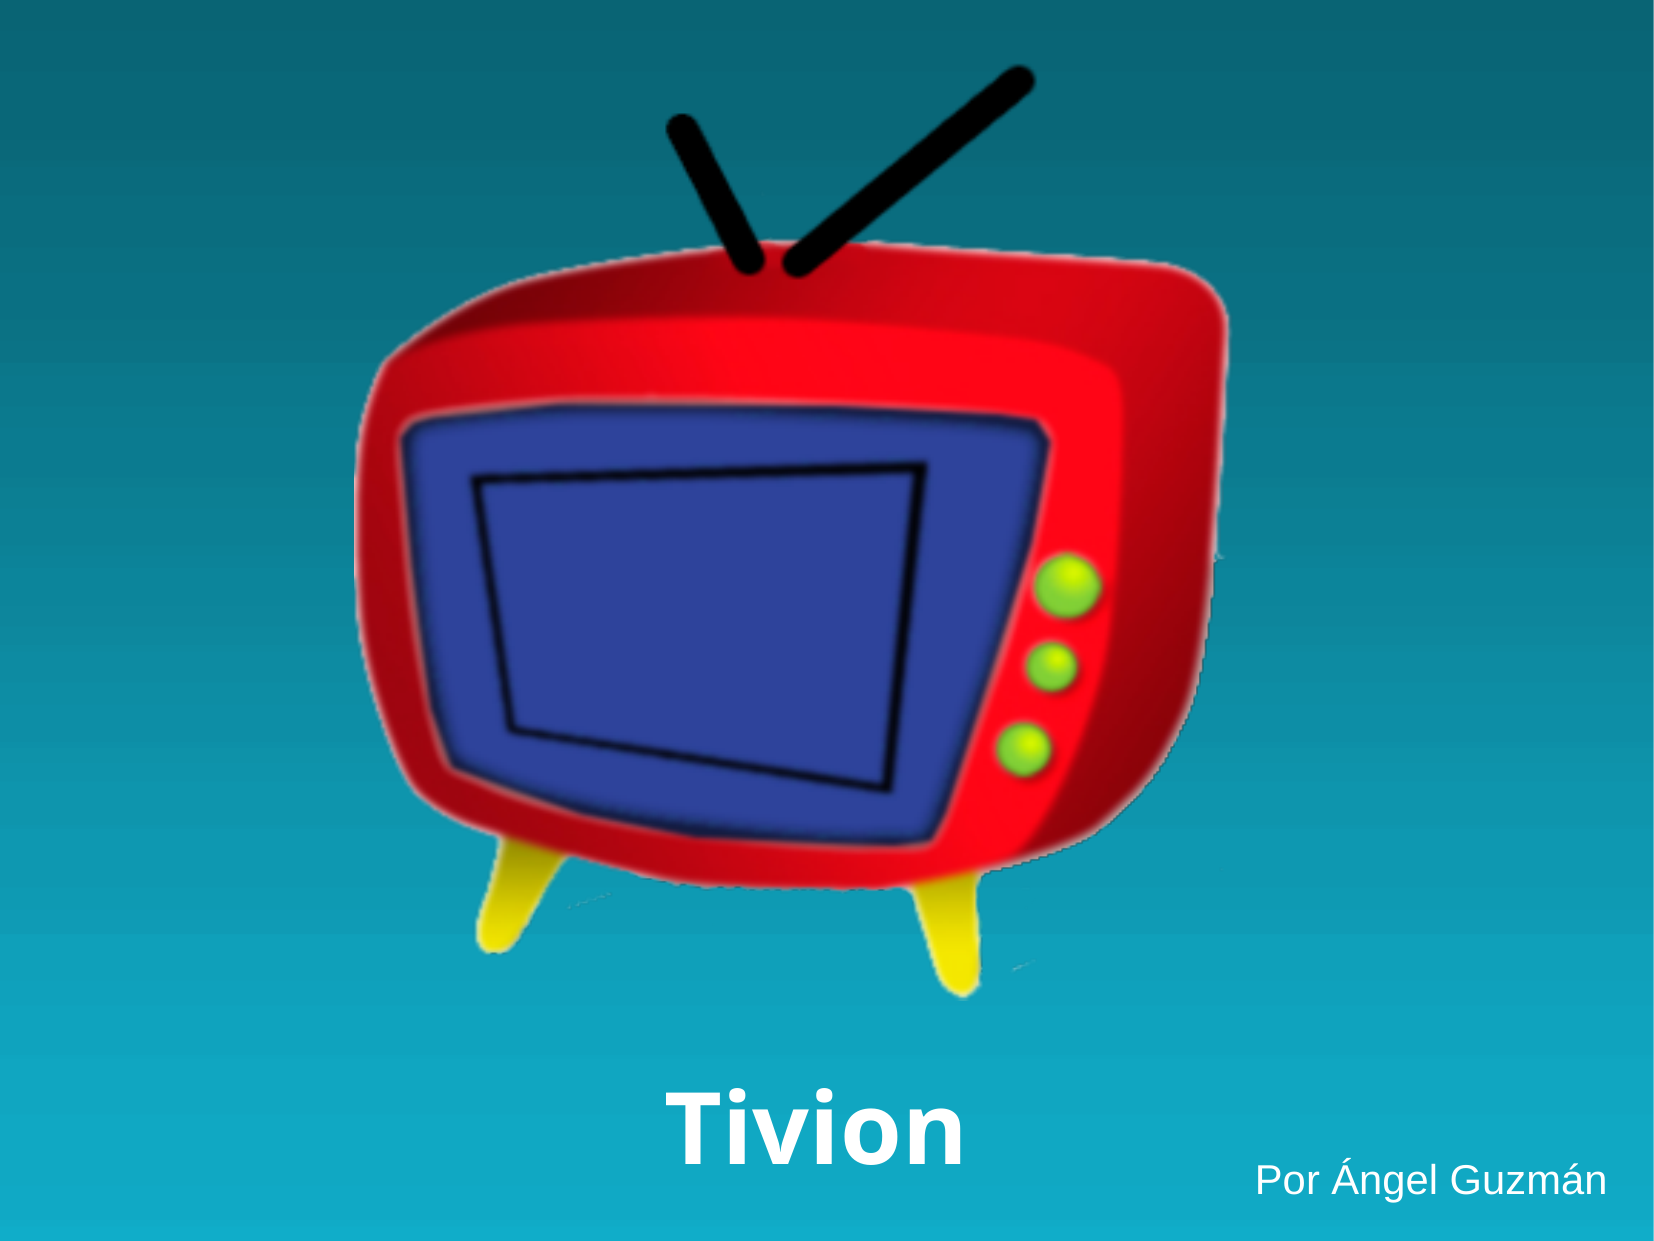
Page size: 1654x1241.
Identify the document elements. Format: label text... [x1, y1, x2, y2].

text_box Tivion [649, 1050, 1004, 1182]
picture [0, 0, 1654, 1241]
text_box Por Ángel Guzmán [1240, 1149, 1625, 1211]
